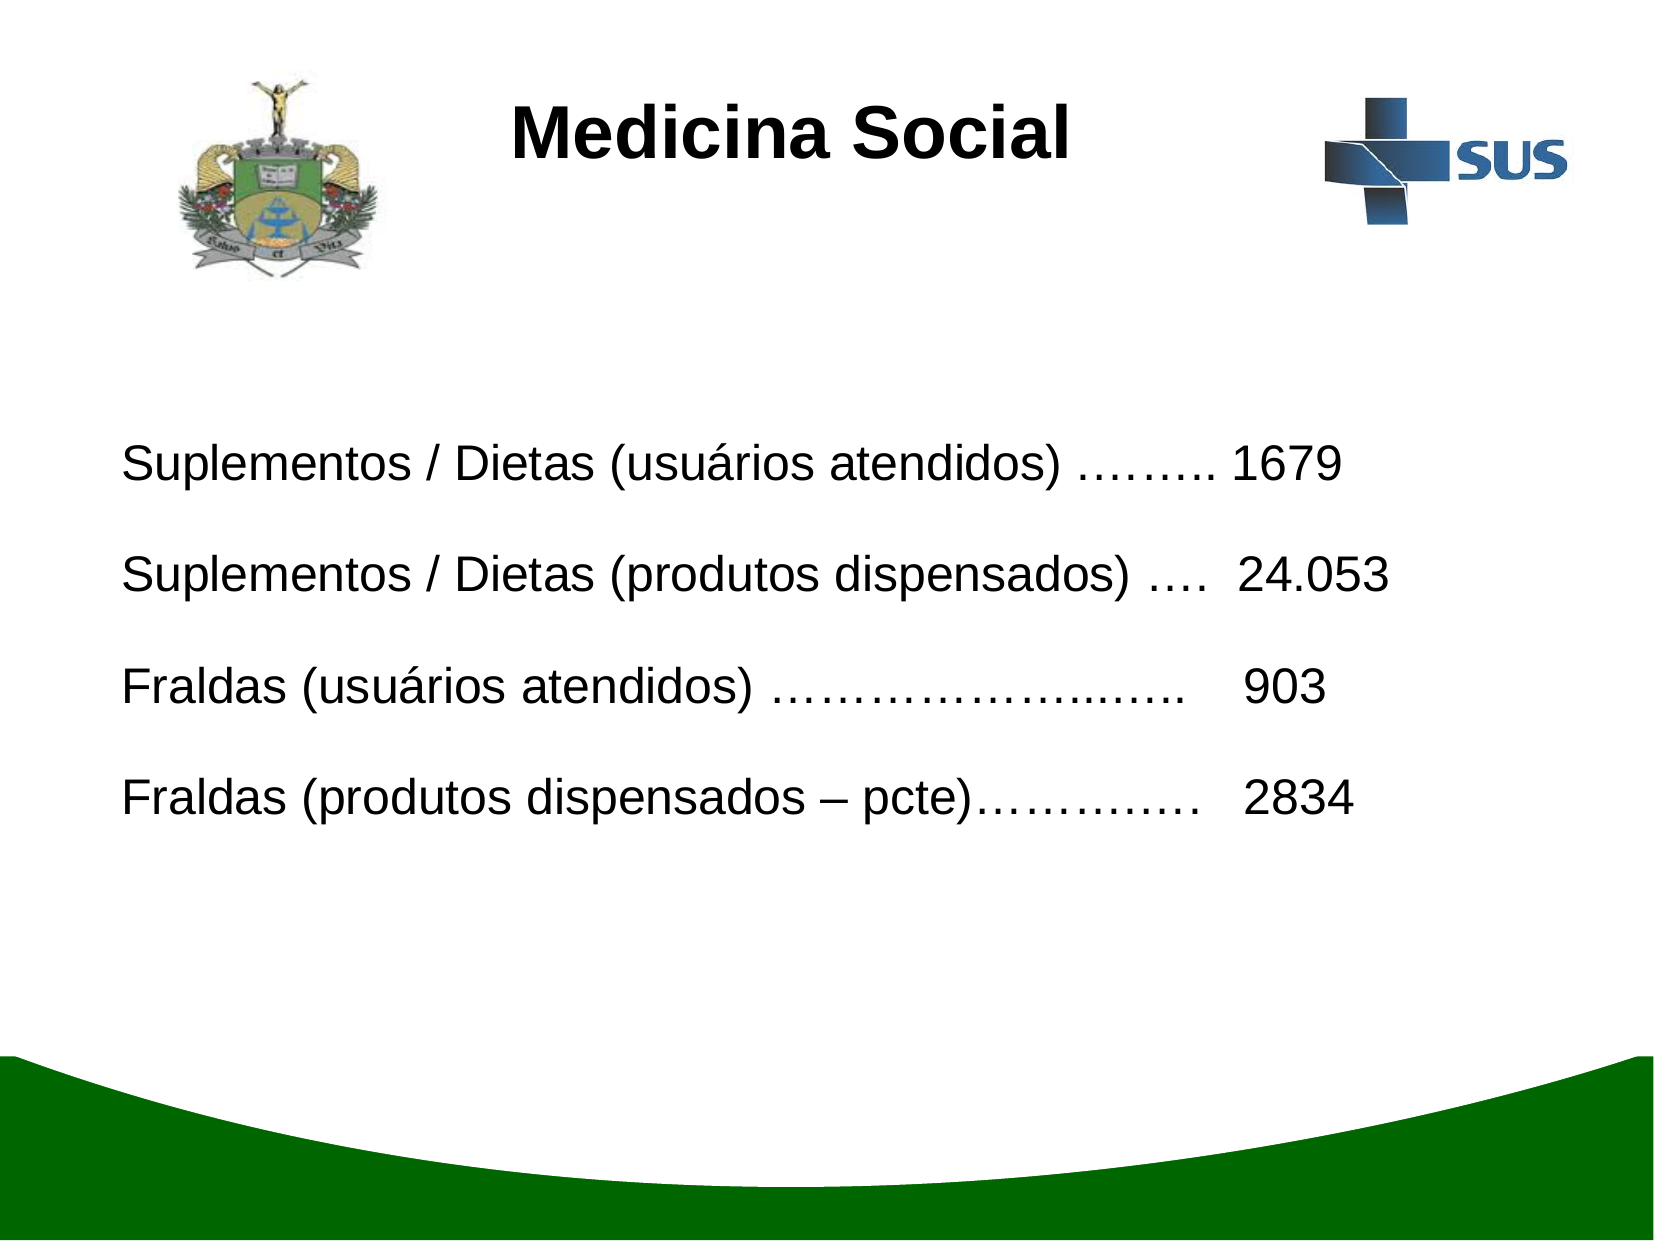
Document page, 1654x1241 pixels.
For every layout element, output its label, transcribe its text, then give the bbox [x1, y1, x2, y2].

text_box Medicina Social Suplementos / Dietas (usuários atendidos) .…….. 1679 Suplementos / Dietas (produtos dispensados) …. 24.053 Fraldas (usuários atendidos) ………………...….. 903 Fraldas (produtos dispensados – pcte)……….…. 2834 [106, 82, 1477, 1000]
text_box [0, 1050, 1654, 1241]
picture [1324, 97, 1574, 225]
picture [165, 70, 390, 296]
